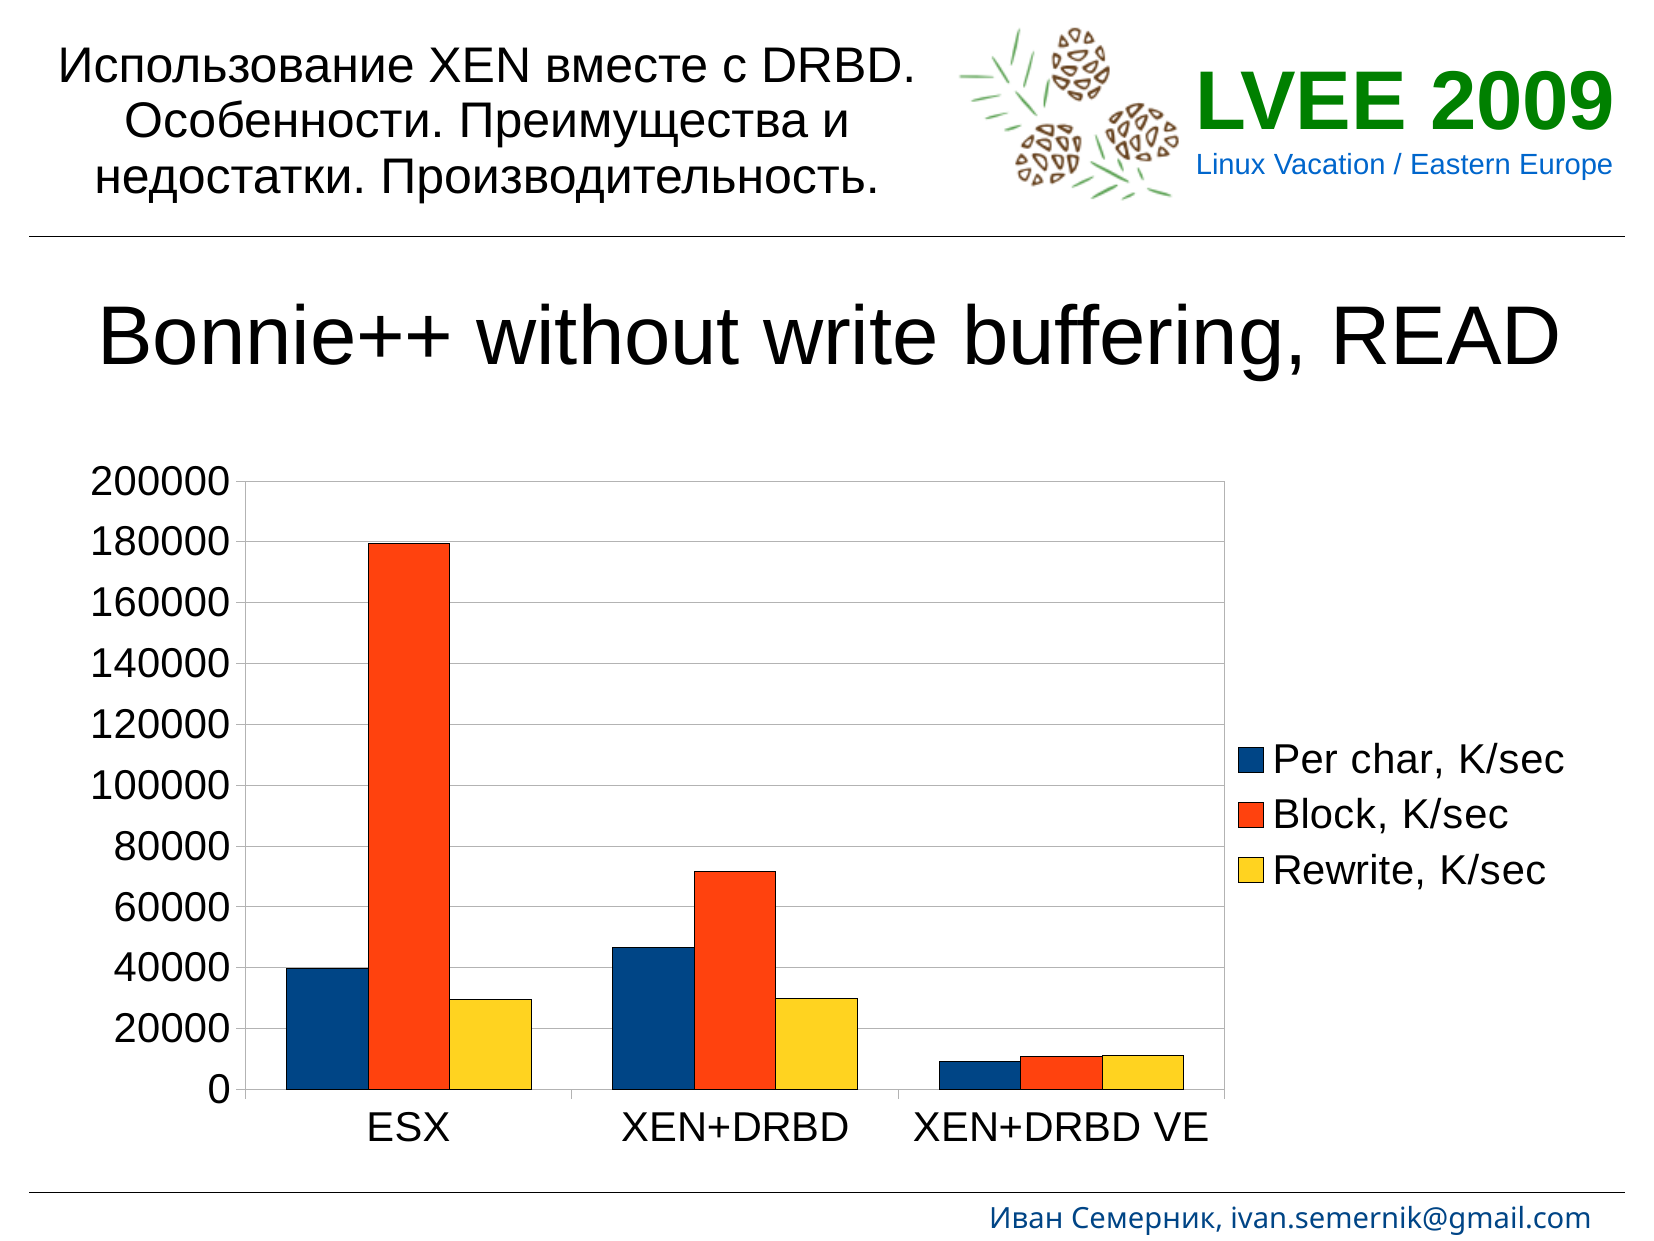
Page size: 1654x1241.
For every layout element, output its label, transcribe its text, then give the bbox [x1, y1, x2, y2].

picture [953, 11, 1182, 207]
text_box Иван Семерник, ivan.semernik@gmail.com [974, 1189, 1654, 1241]
text_box Bonnie++ without write buffering, READ [82, 282, 1625, 390]
chart [59, 442, 1626, 1182]
text_box LVEE 2009 Linux Vacation / Eastern Europe [1181, 47, 1654, 188]
text_box Использование XEN вместе с DRBD. Особенности. Преимущества и недостатки. Производительность. [0, 29, 975, 212]
